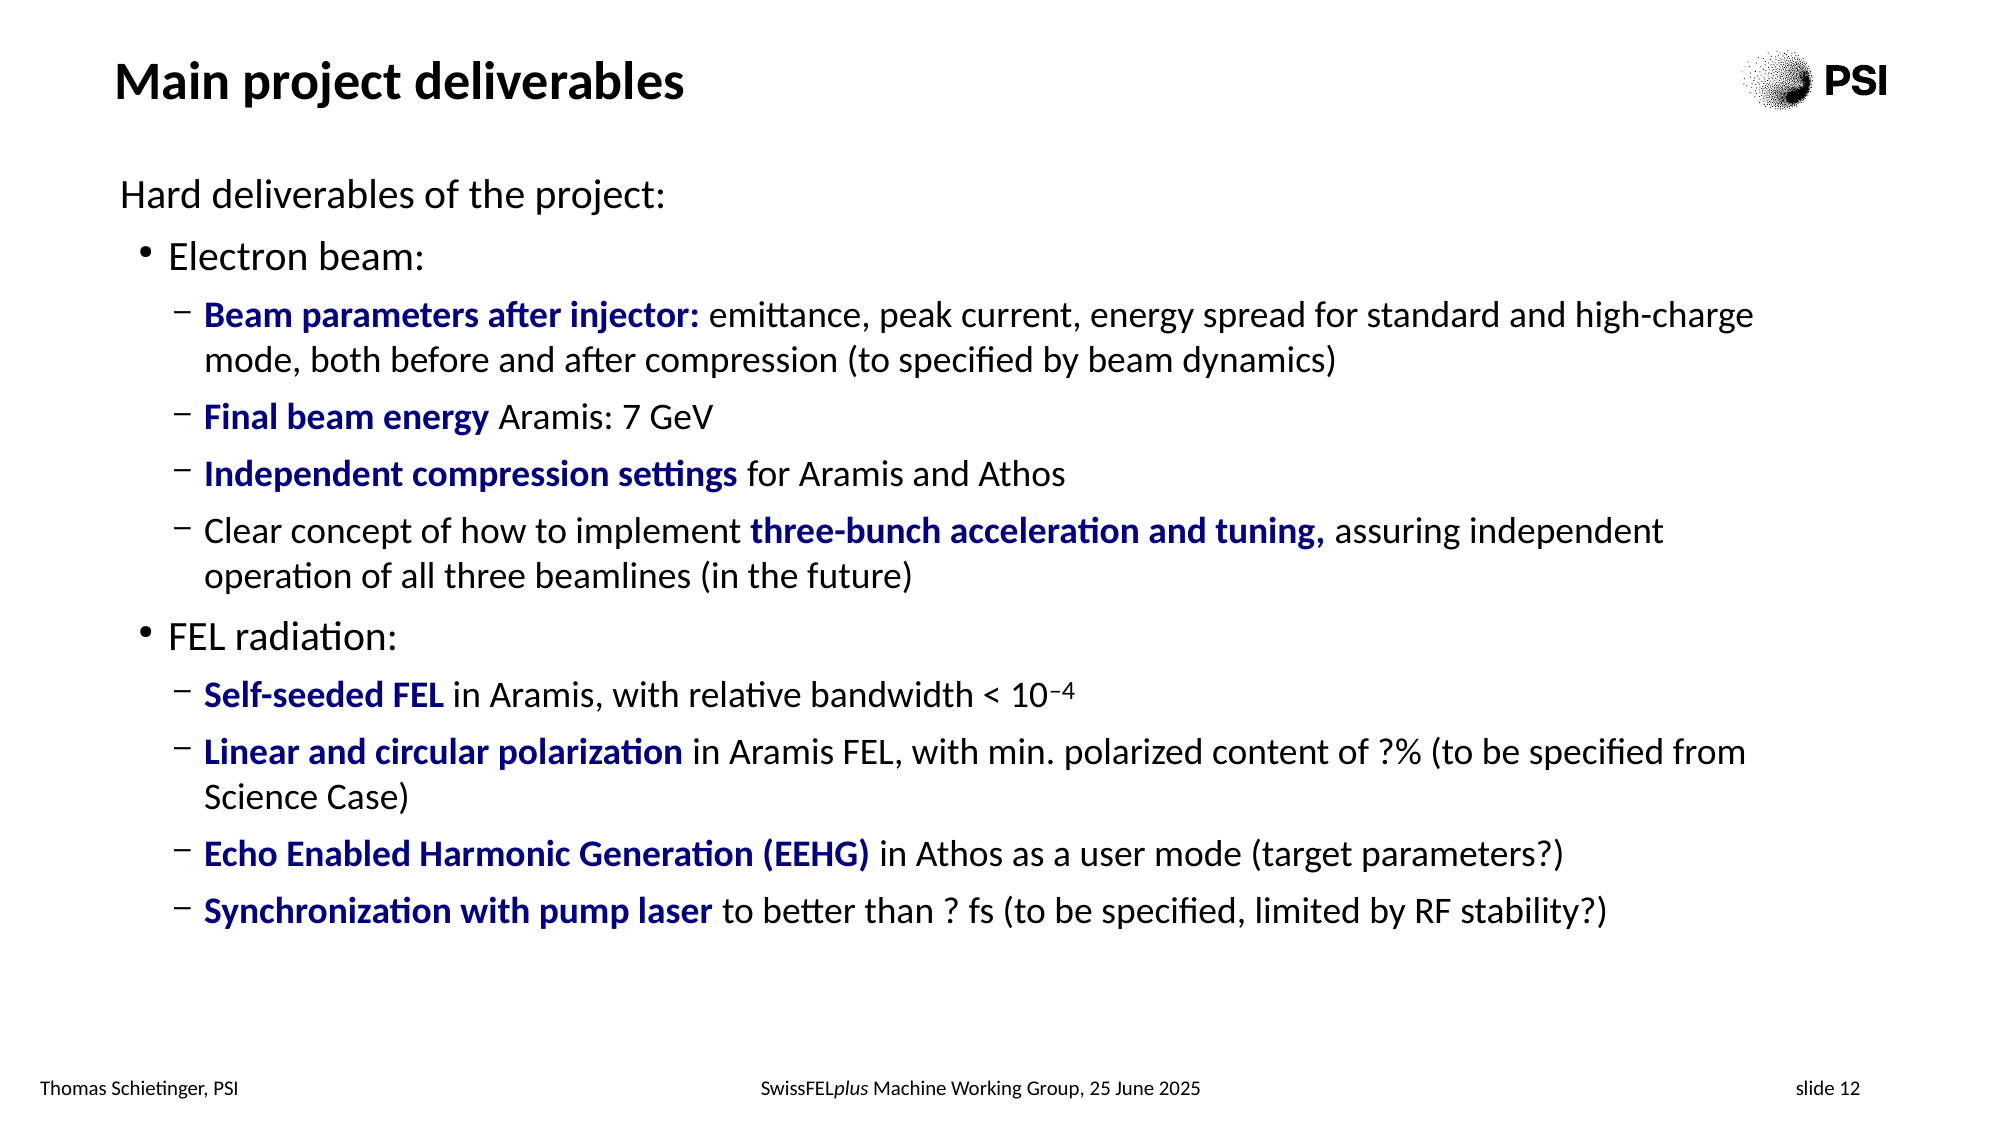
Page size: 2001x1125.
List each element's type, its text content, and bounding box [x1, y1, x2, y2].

title Main project deliverables [114, 45, 1585, 118]
text_box Hard deliverables of the project: Electron beam: Beam parameters after injector: emittance, peak current, energy spread for standard and high-charge mode, both before and after compression (to specified by beam dynamics) Final beam energy Aramis: 7 GeV Independent compression settings for Aramis and Athos Clear concept of how to implement three-bunch acceleration and tuning, assuring independent operation of all three beamlines (in the future) FEL radiation: Self-seeded FEL in Aramis, with relative bandwidth < 10–4 Linear and circular polarization in Aramis FEL, with min. polarized content of ?% (to be specified from Science Case) Echo Enabled Harmonic Generation (EEHG) in Athos as a user mode (target parameters?) Synchronization with pump laser to better than ? fs (to be specified, limited by RF stability?) [120, 166, 1778, 1007]
